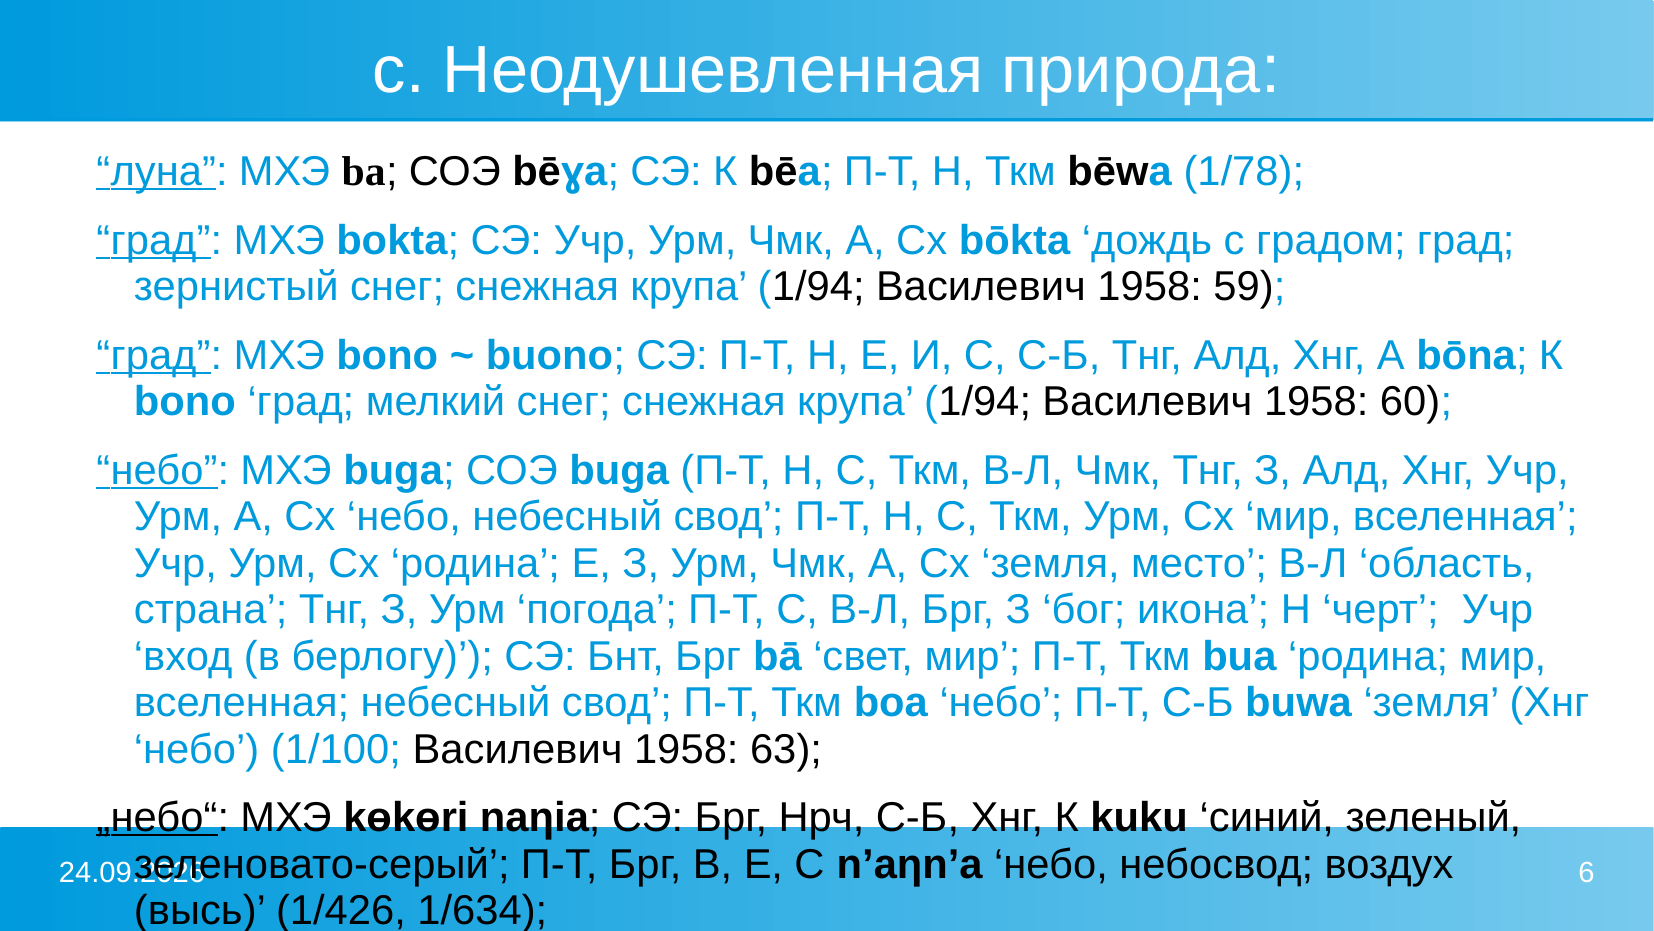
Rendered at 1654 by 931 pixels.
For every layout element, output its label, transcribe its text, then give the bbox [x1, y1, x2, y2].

title c. Неодушевленная природа: [59, 29, 1595, 108]
list “луна”: МХЭ ba; СОЭ bēɣa; СЭ: К bēa; П-Т, Н, Ткм bēwa (1/78); “град”: МХЭ bokta; СЭ: Учр, Урм, Чмк, А, Сх bōkta ‘дождь с градом; град; зернистый снег; снежная крупа’ (1/94; Василевич 1958: 59); “град”: МХЭ bono ~ buono; СЭ: П-Т, Н, Е, И, С, С-Б, Тнг, Алд, Хнг, А bōna; К bono ‘град; мелкий снег; снежная крупа’ (1/94; Василевич 1958: 60); “небо”: МХЭ buga; СОЭ buga (П-Т, Н, С, Ткм, В-Л, Чмк, Тнг, З, Алд, Хнг, Учр, Урм, А, Сх ‘небо, небесный свод’; П-Т, Н, С, Ткм, Урм, Сх ‘мир, вселенная’; Учр, Урм, Сх ‘родина’; Е, З, Урм, Чмк, А, Сх ‘земля, место’; В-Л ‘область, страна’; Тнг, З, Урм ‘погода’; П-Т, С, В-Л, Брг, З ‘бог; икона’; Н ‘черт’; Учр ‘вход (в берлогу)’); СЭ: Бнт, Брг bā ‘свет, мир’; П-Т, Ткм bua ‘родина; мир, вселенная; небесный свод’; П-Т, Ткм boa ‘небо’; П-Т, С-Б buwa ‘земля’ (Хнг ‘небо’) (1/100; Василевич 1958: 63); „небо“: МХЭ kɵkɵri naƞia; СЭ: Брг, Нрч, С-Б, Хнг, К kuku ‘синий, зеленый, зеленовато-серый’; П-Т, Брг, В, Е, С n’aƞn’a ‘небо, небосвод; воздух (высь)’ (1/426, 1/634); [59, 147, 1595, 768]
